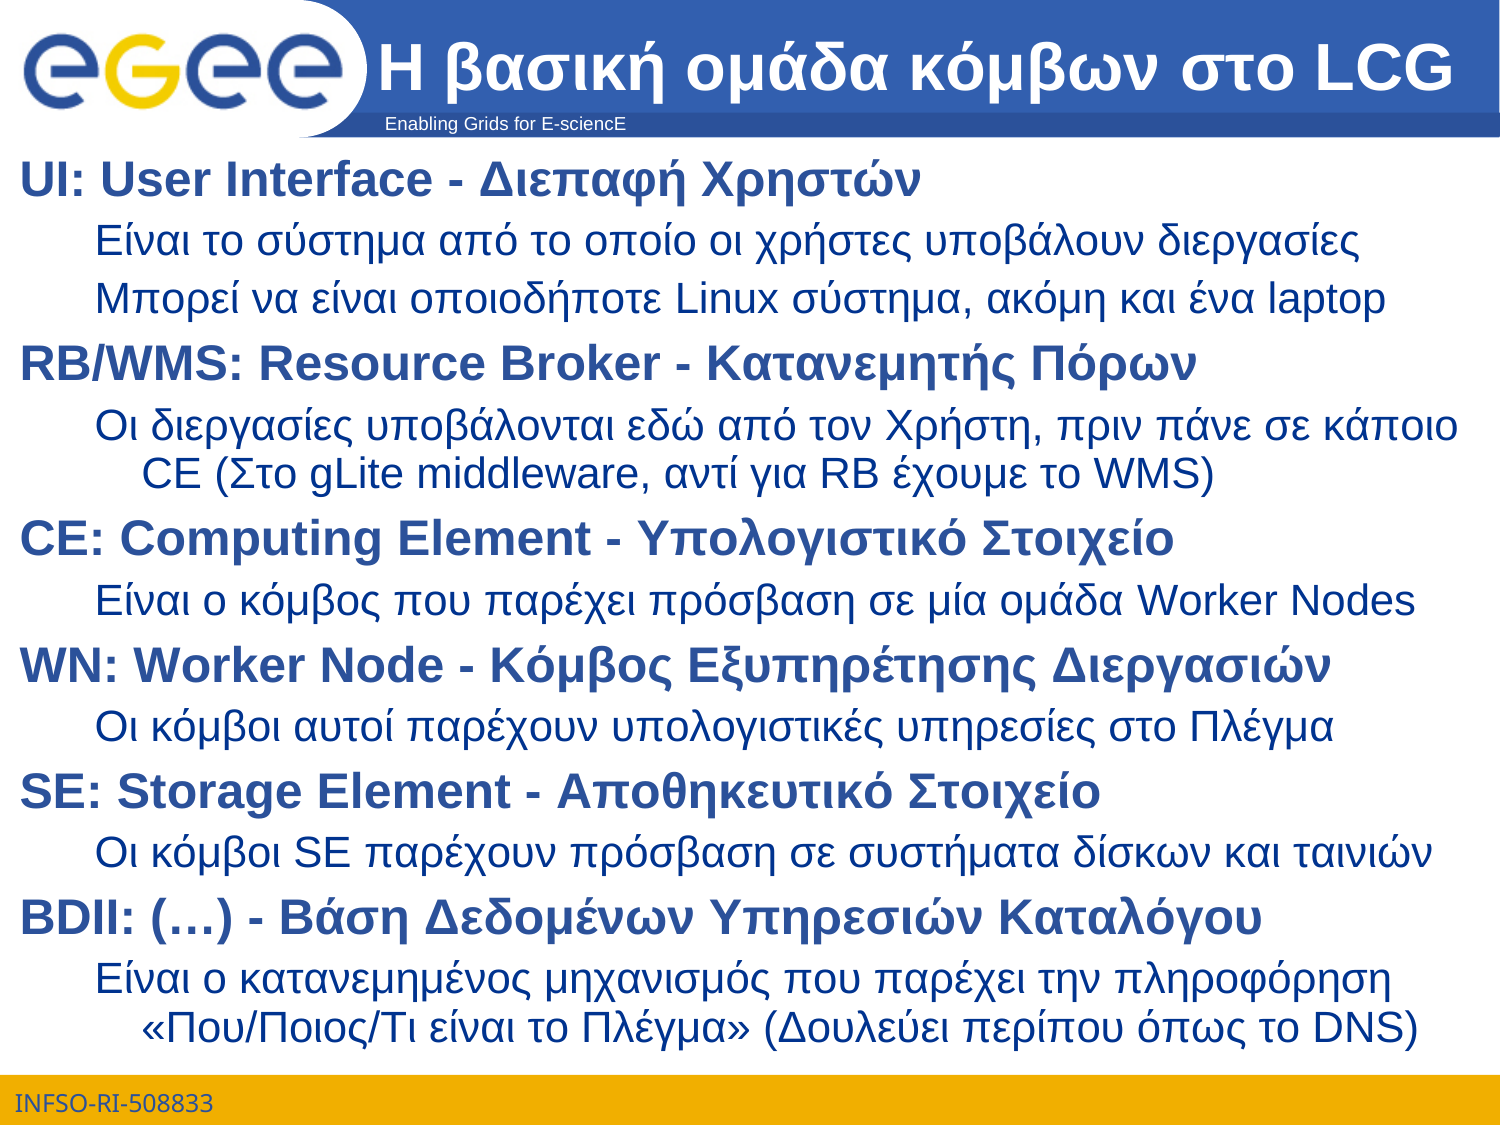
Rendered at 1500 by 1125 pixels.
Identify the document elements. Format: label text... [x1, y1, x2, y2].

picture [18, 30, 349, 112]
title Η βασική ομάδα κόμβων στο LCG [369, 0, 1475, 143]
list UI: User Interface - Διεπαφή Χρηστών Είναι το σύστημα από το οποίο οι χρήστες υποβάλουν διεργασίες Μπορεί να είναι οποιοδήποτε Linux σύστημα, ακόμη και ένα laptop RB/WMS: Resource Broker - Κατανεμητής Πόρων Οι διεργασίες υποβάλονται εδώ από τον Χρήστη, πριν πάνε σε κάποιο CE (Στο gLite middleware, αντί για RB έχουμε το WMS) CE: Computing Element - Υπολογιστικό Στοιχείο Είναι ο κόμβος που παρέχει πρόσβαση σε μία ομάδα Worker Nodes WN: Worker Node - Κόμβος Εξυπηρέτησης Διεργασιών Οι κόμβοι αυτοί παρέχουν υπολογιστικές υπηρεσίες στο Πλέγμα SE: Storage Element - Αποθηκευτικό Στοιχείο Οι κόμβοι SE παρέχουν πρόσβαση σε συστήματα δίσκων και ταινιών BDII: (…) - Βάση Δεδομένων Υπηρεσιών Καταλόγου Είναι ο κατανεμημένος μηχανισμός που παρέχει την πληροφόρηση «Που/Ποιος/Τι είναι το Πλέγμα» (Δουλεύει περίπου όπως το DNS) [4, 143, 1500, 1125]
